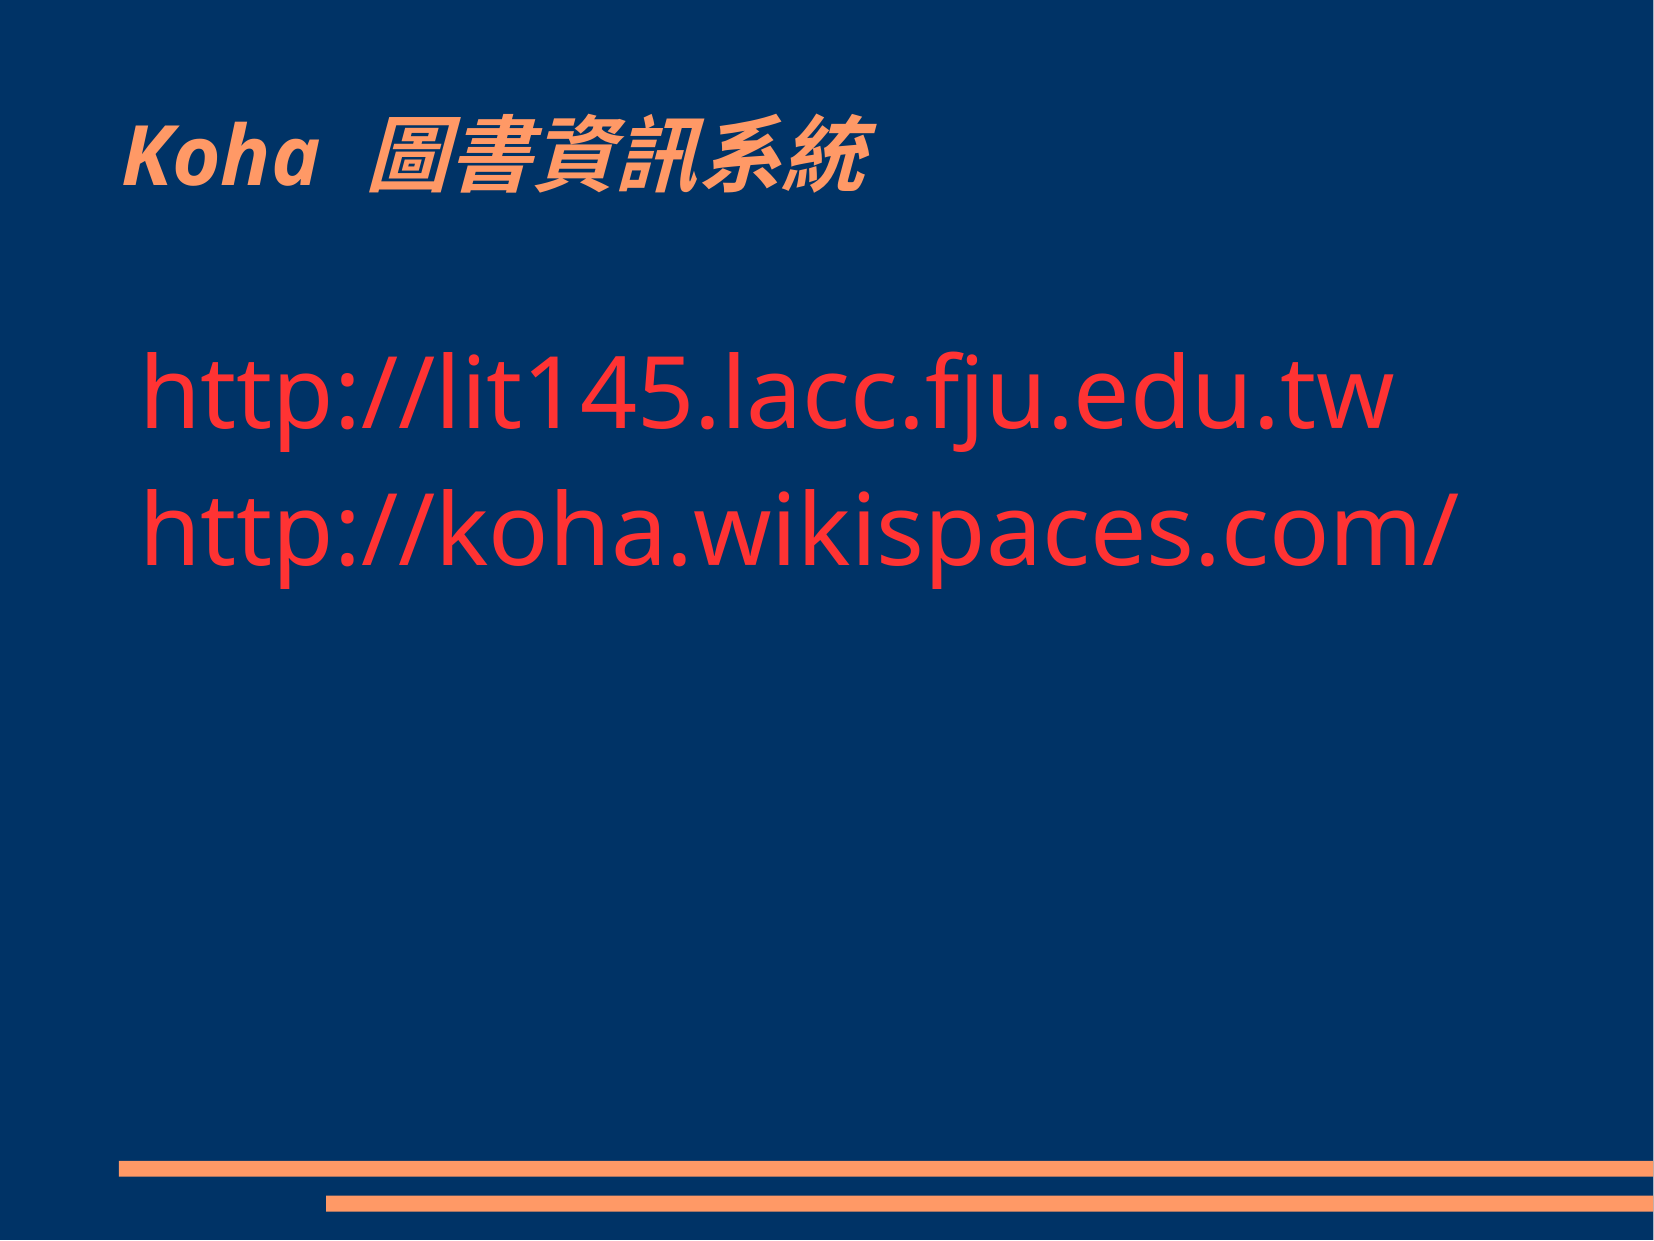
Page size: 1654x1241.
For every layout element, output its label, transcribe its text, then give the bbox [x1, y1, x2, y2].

list http://lit145.lacc.fju.edu.tw http://koha.wikispaces.com/ [121, 322, 1561, 1118]
title Koha 圖書資訊系統 [121, 53, 1534, 246]
